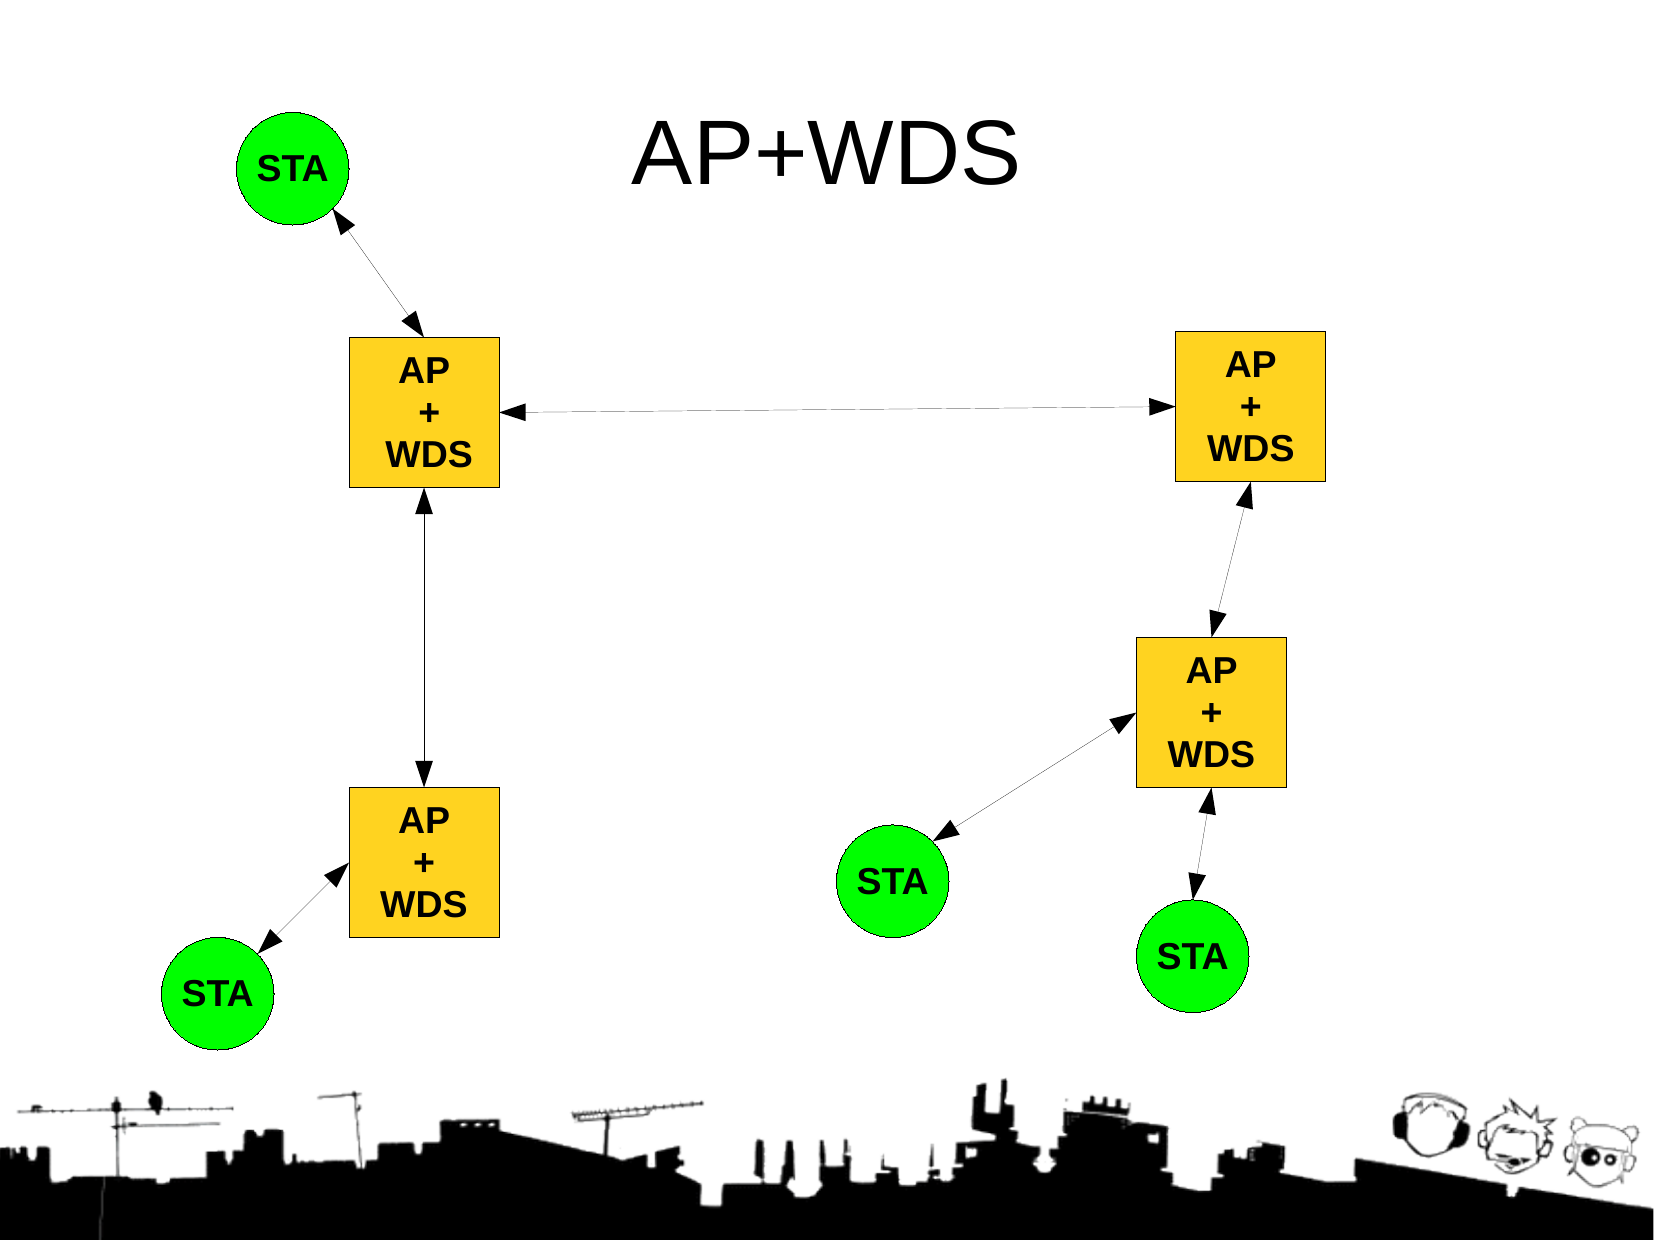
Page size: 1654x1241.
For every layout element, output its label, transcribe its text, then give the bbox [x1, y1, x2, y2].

text_box AP + WDS [349, 337, 500, 488]
text_box STA [1136, 899, 1250, 1013]
text_box STA [236, 112, 350, 226]
title AP+WDS [82, 56, 1571, 250]
text_box STA [836, 824, 950, 938]
text_box AP + WDS [1136, 637, 1287, 788]
text_box STA [161, 937, 275, 1051]
text_box AP + WDS [1175, 331, 1326, 482]
text_box AP + WDS [349, 787, 500, 938]
picture [0, 1077, 1654, 1240]
